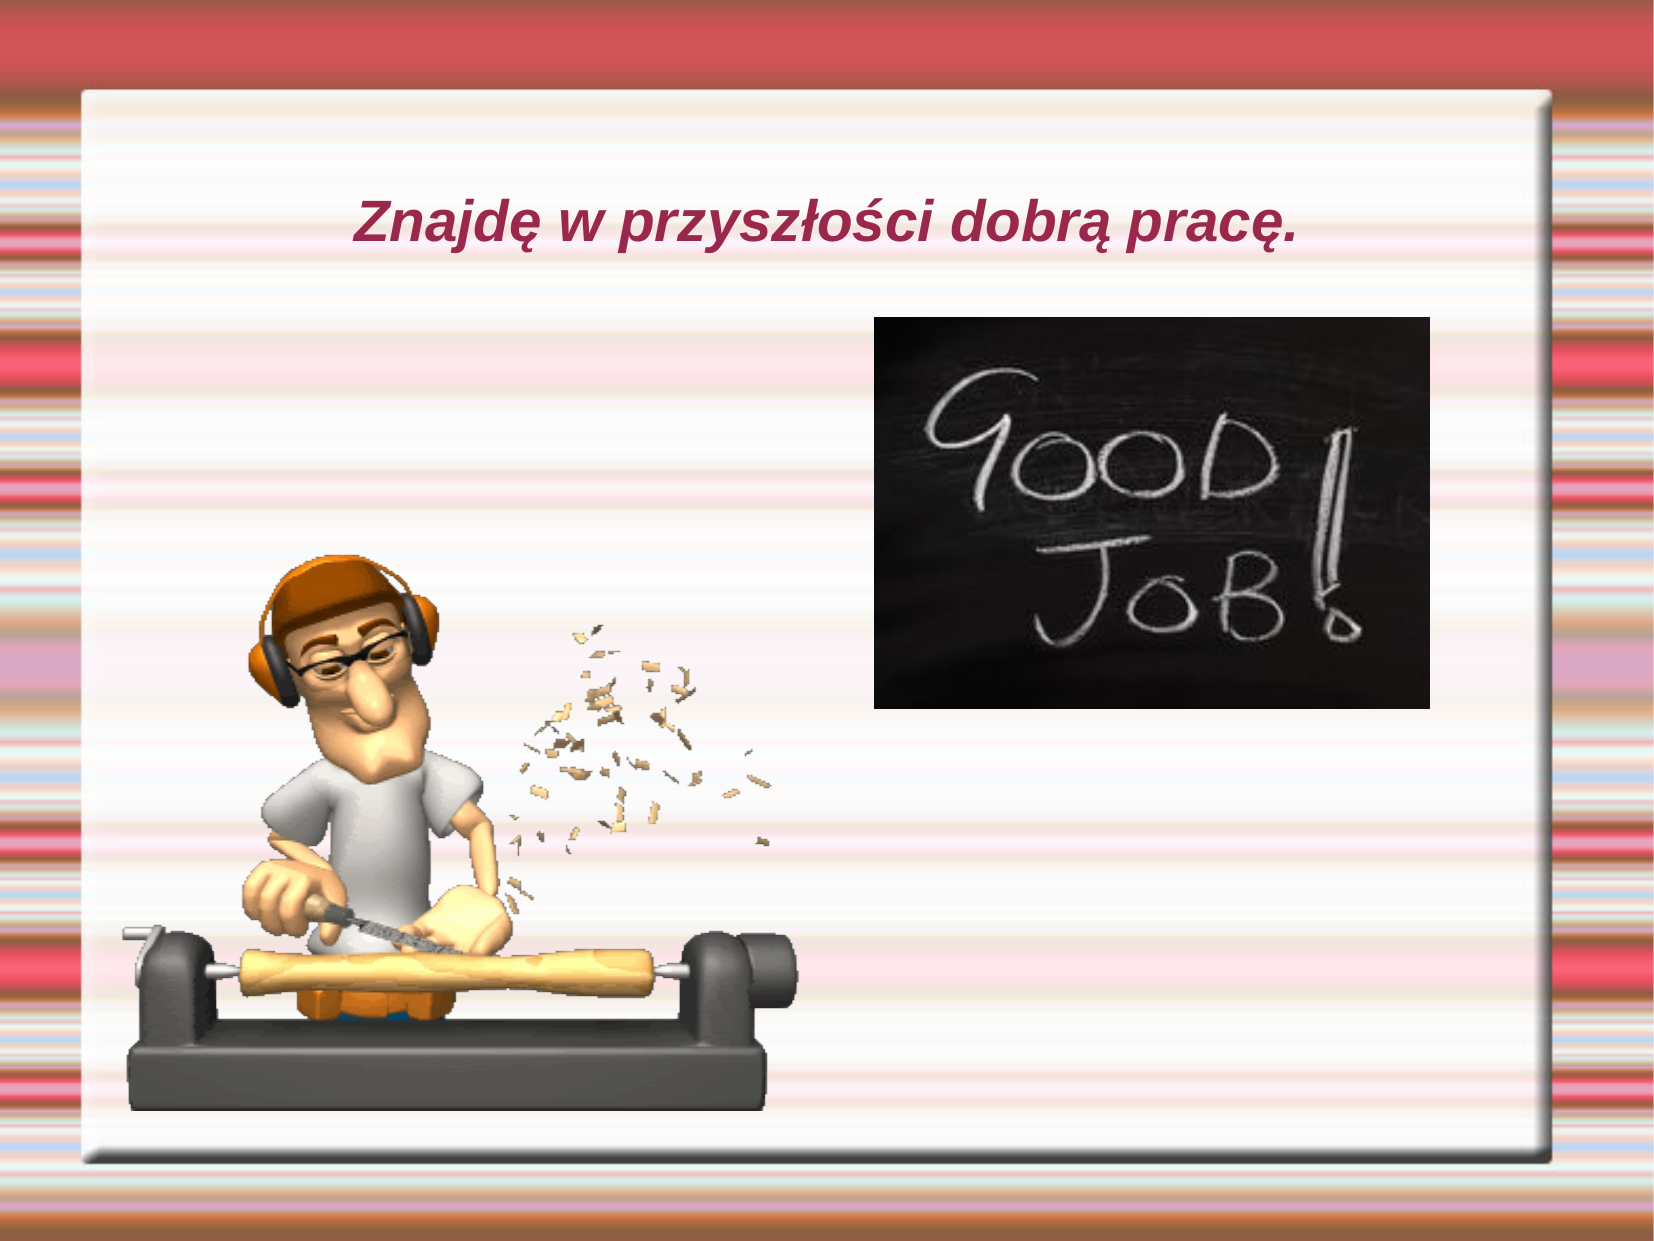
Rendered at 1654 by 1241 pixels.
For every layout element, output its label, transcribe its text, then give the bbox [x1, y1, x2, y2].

picture [874, 317, 1430, 709]
picture [91, 513, 827, 1111]
title Znajdę w przyszłości dobrą pracę. [121, 114, 1534, 322]
